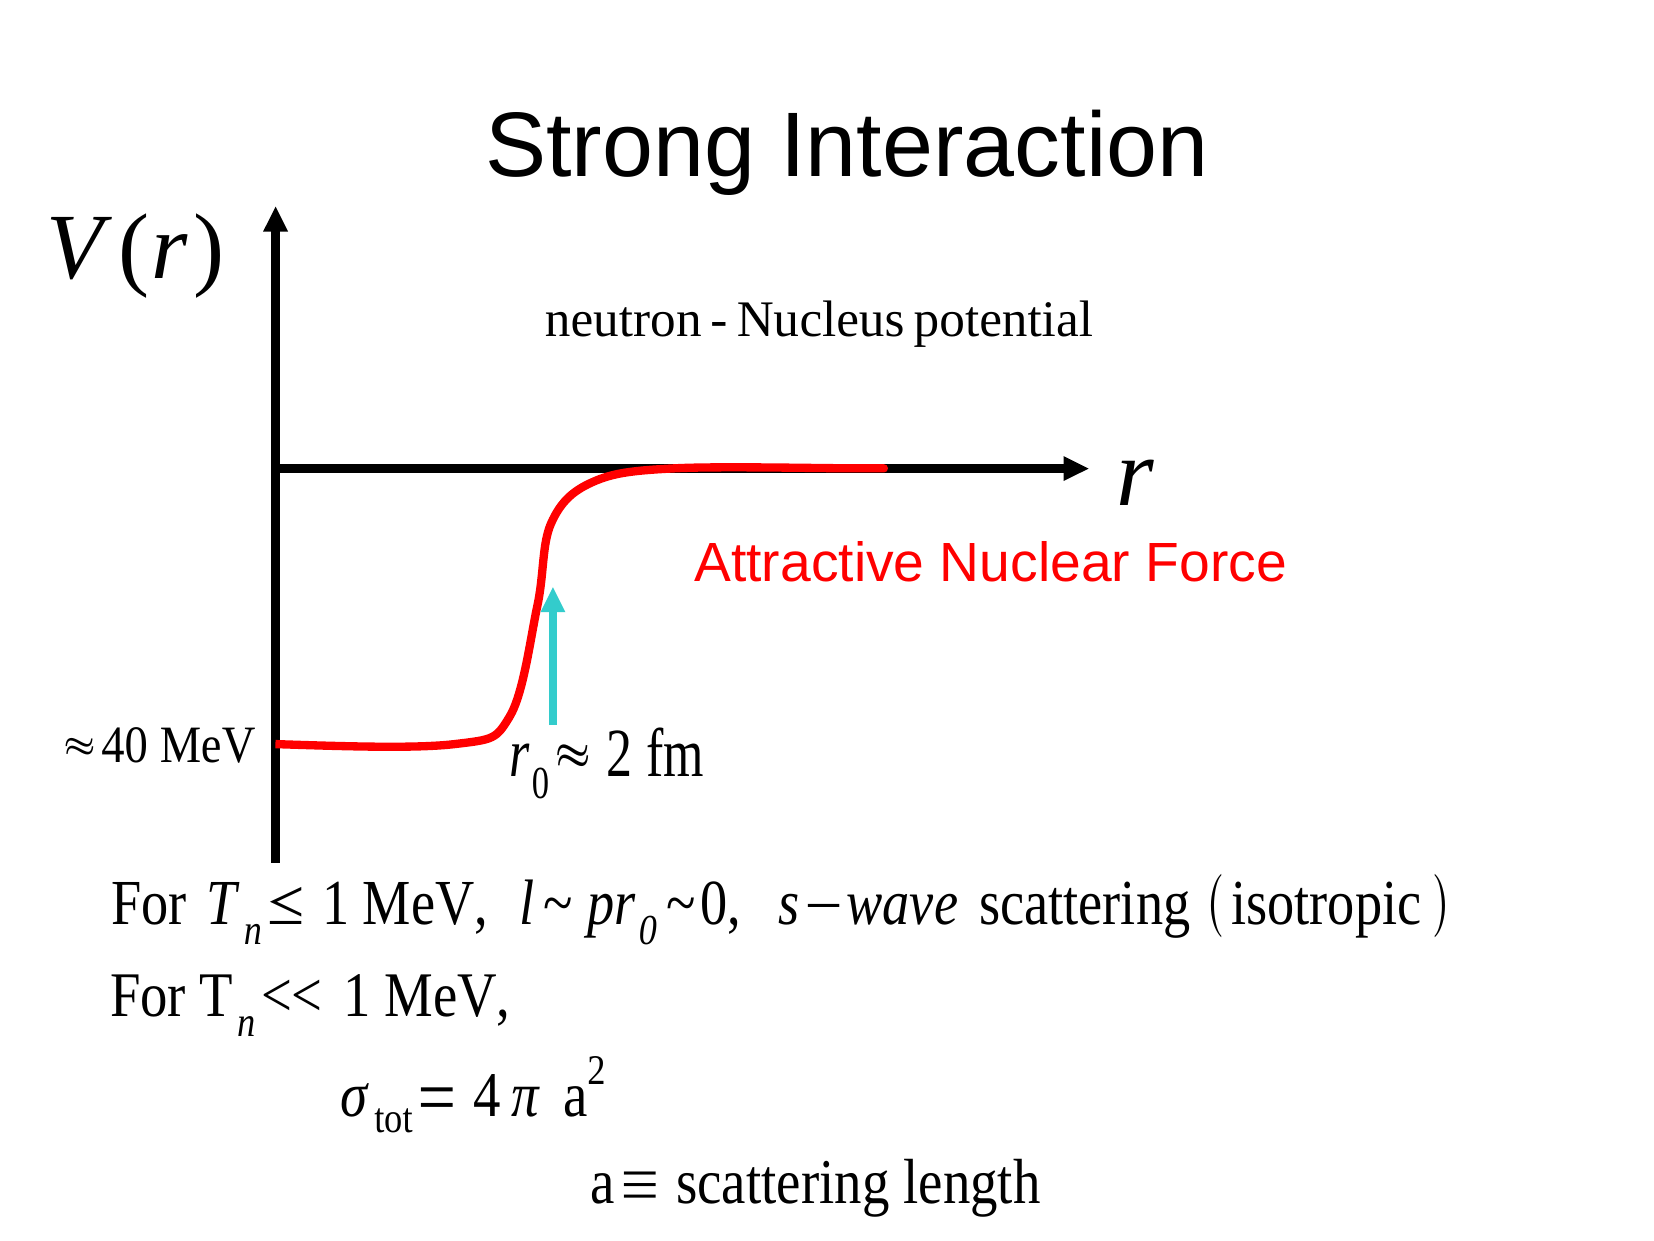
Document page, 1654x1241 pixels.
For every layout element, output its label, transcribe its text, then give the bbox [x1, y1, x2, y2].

chart [96, 960, 1067, 1217]
chart [31, 716, 268, 775]
chart [496, 716, 725, 808]
title Strong Interaction [289, 27, 1406, 262]
text_box Attractive Nuclear Force [679, 523, 1303, 601]
chart [41, 192, 244, 318]
chart [1102, 440, 1175, 522]
chart [97, 868, 1465, 954]
chart [537, 289, 1101, 358]
